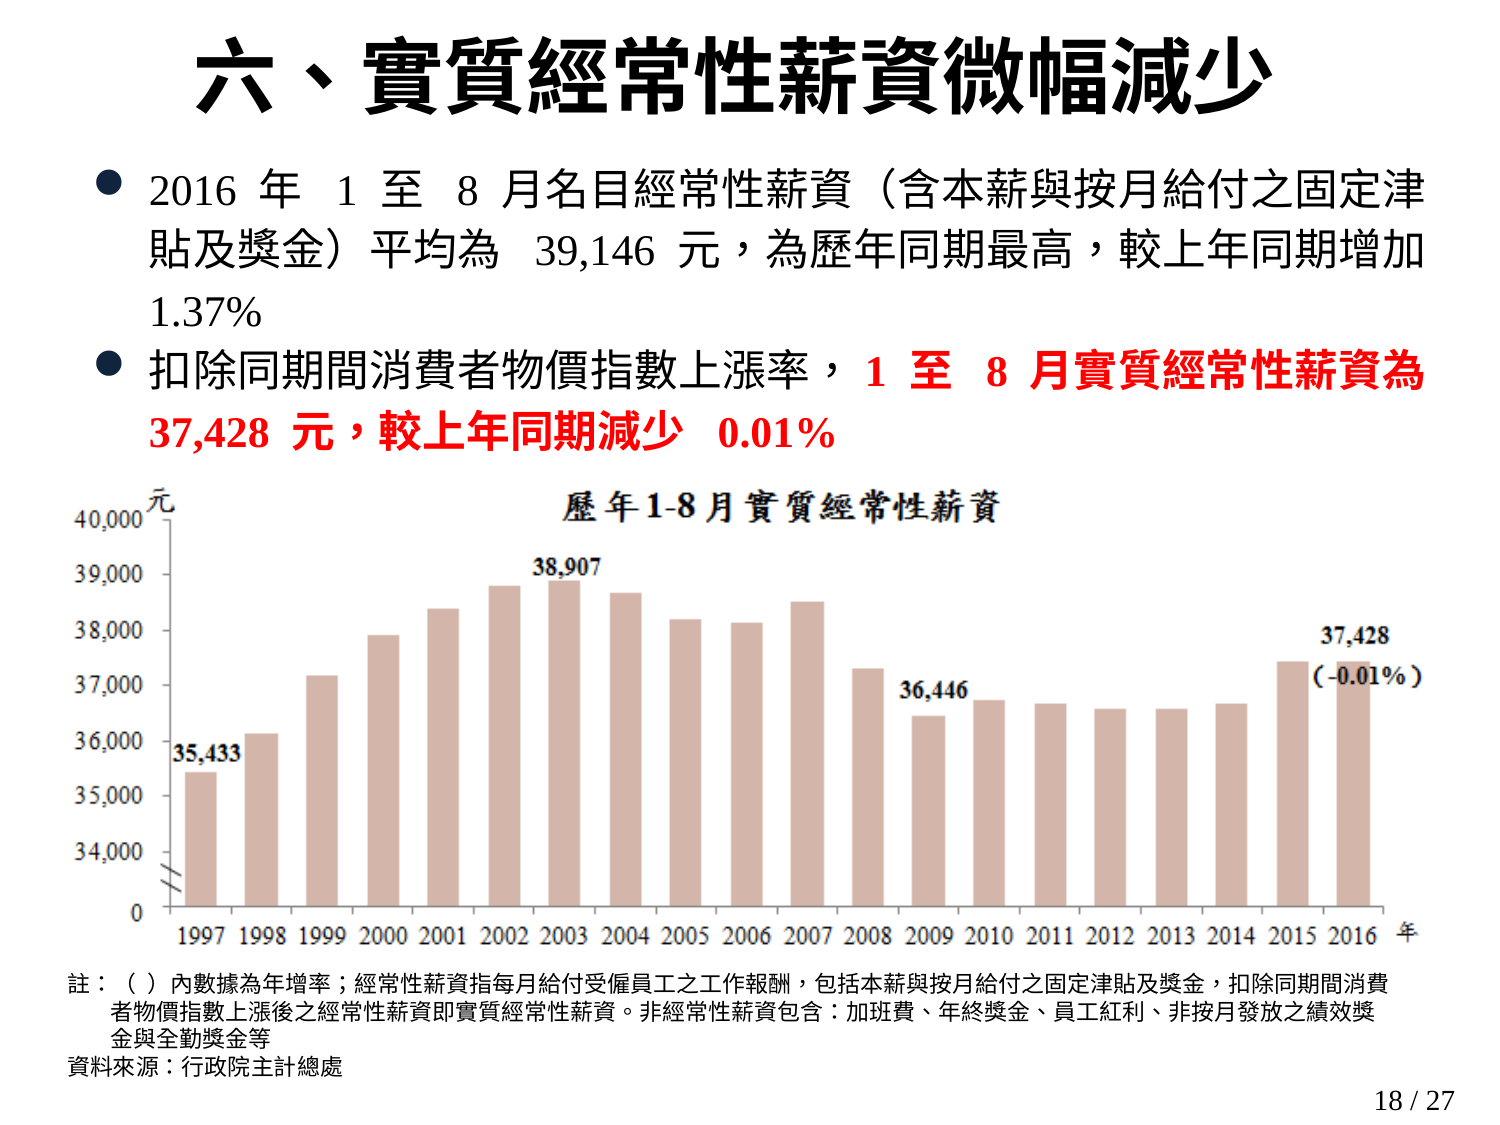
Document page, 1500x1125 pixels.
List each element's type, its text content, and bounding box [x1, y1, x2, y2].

picture [45, 472, 1474, 957]
text_box 六、實質經常性薪資微幅減少 [0, 3, 1484, 145]
text_box 2016 年 1 至 8 月名目經常性薪資（含本薪與按月給付之固定津貼及獎金）平均為 39,146 元，為歷年同期最高，較上年同期增加 1.37% 扣除同期間消費者物價指數上漲率，1 至 8 月實質經常性薪資為 37,428 元，較上年同期減少 0.01% [29, 134, 1461, 509]
text_box 註：（ ）內數據為年增率；經常性薪資指每月給付受僱員工之工作報酬，包括本薪與按月給付之固定津貼及獎金，扣除同期間消費者物價指數上漲後之經常性薪資即實質經常性薪資。非經常性薪資包含：加班費、年終獎金、員工紅利、非按月發放之績效獎金與全勤獎金等 資料來源：行政院主計總處 [52, 964, 1411, 1086]
